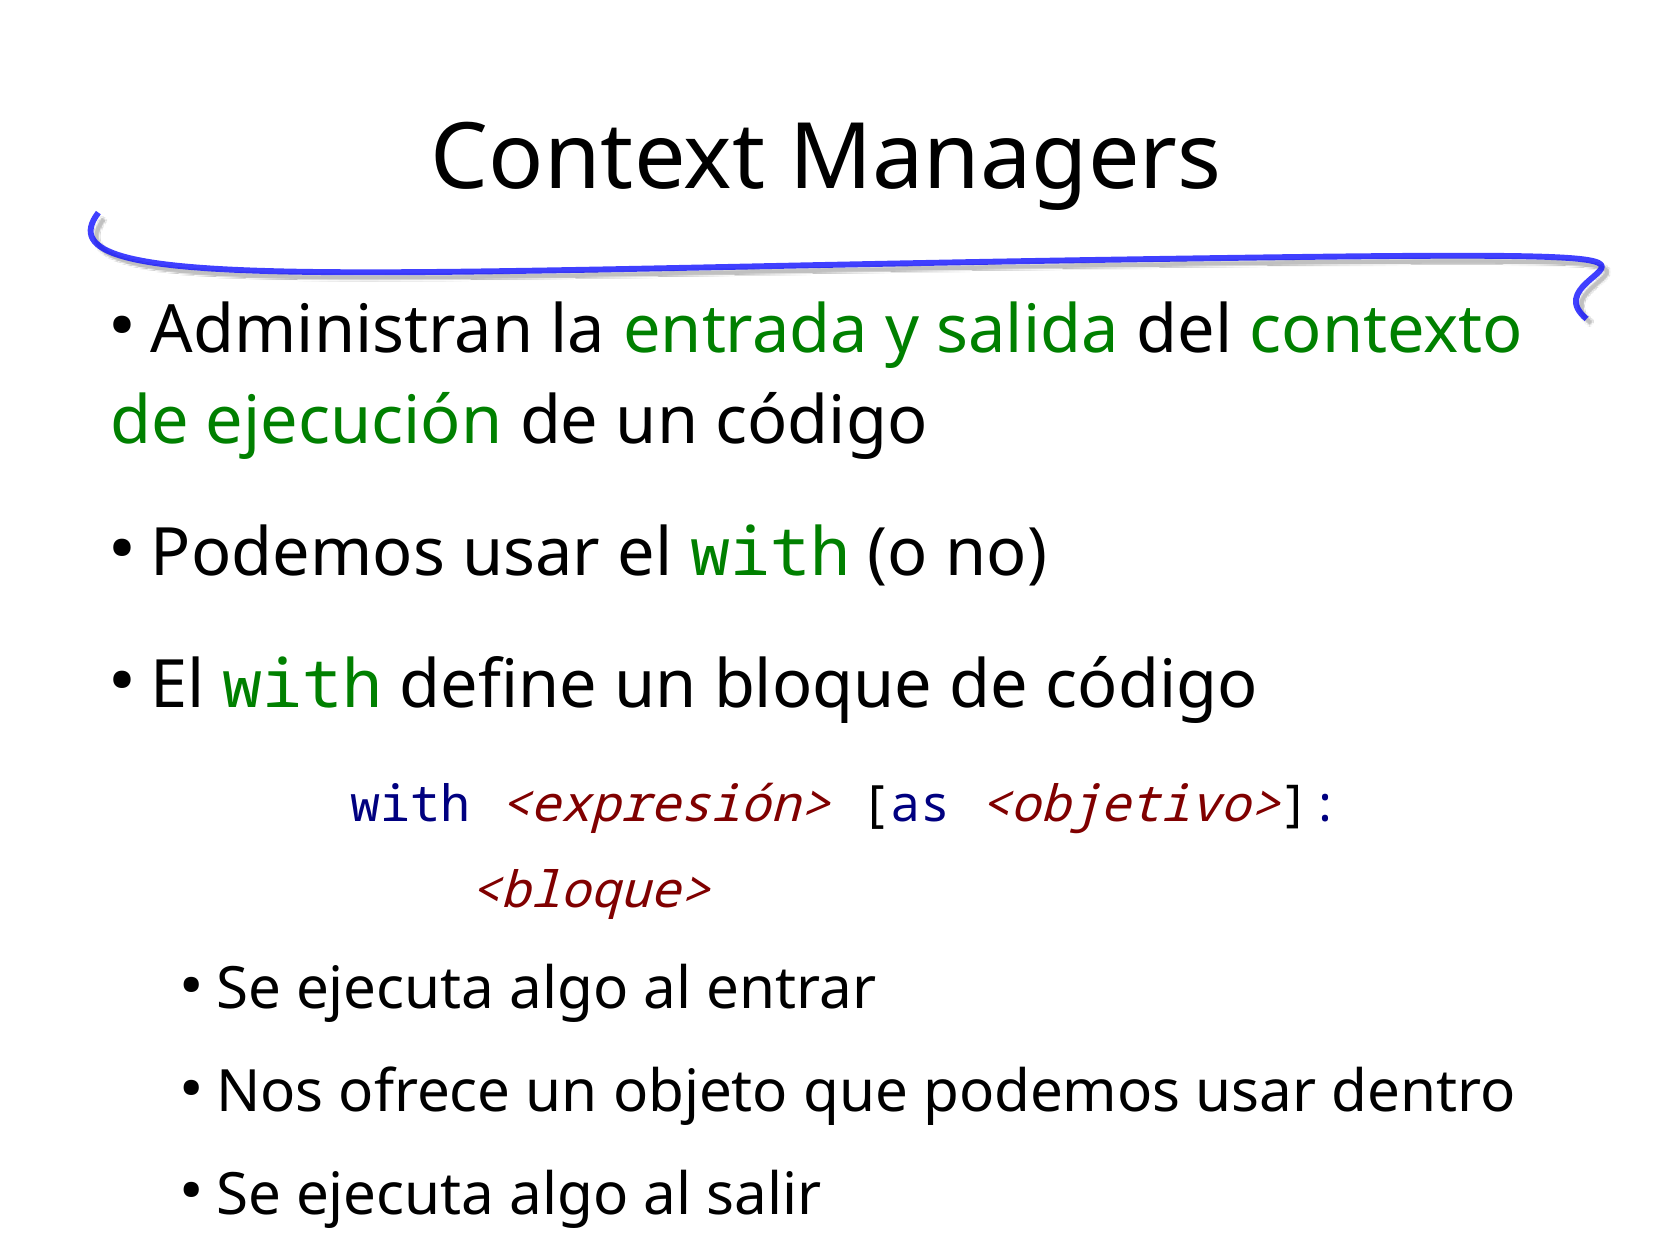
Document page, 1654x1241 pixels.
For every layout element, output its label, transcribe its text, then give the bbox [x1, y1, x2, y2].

title Context Managers [82, 49, 1571, 257]
subtitle Administran la entrada y salida del contexto de ejecución de un código Podemos usar el with (o no) El with define un bloque de código with <expresión> [as <objetivo>]: <bloque> Se ejecuta algo al entrar Nos ofrece un objeto que podemos usar dentro Se ejecuta algo al salir [109, 331, 1565, 1181]
